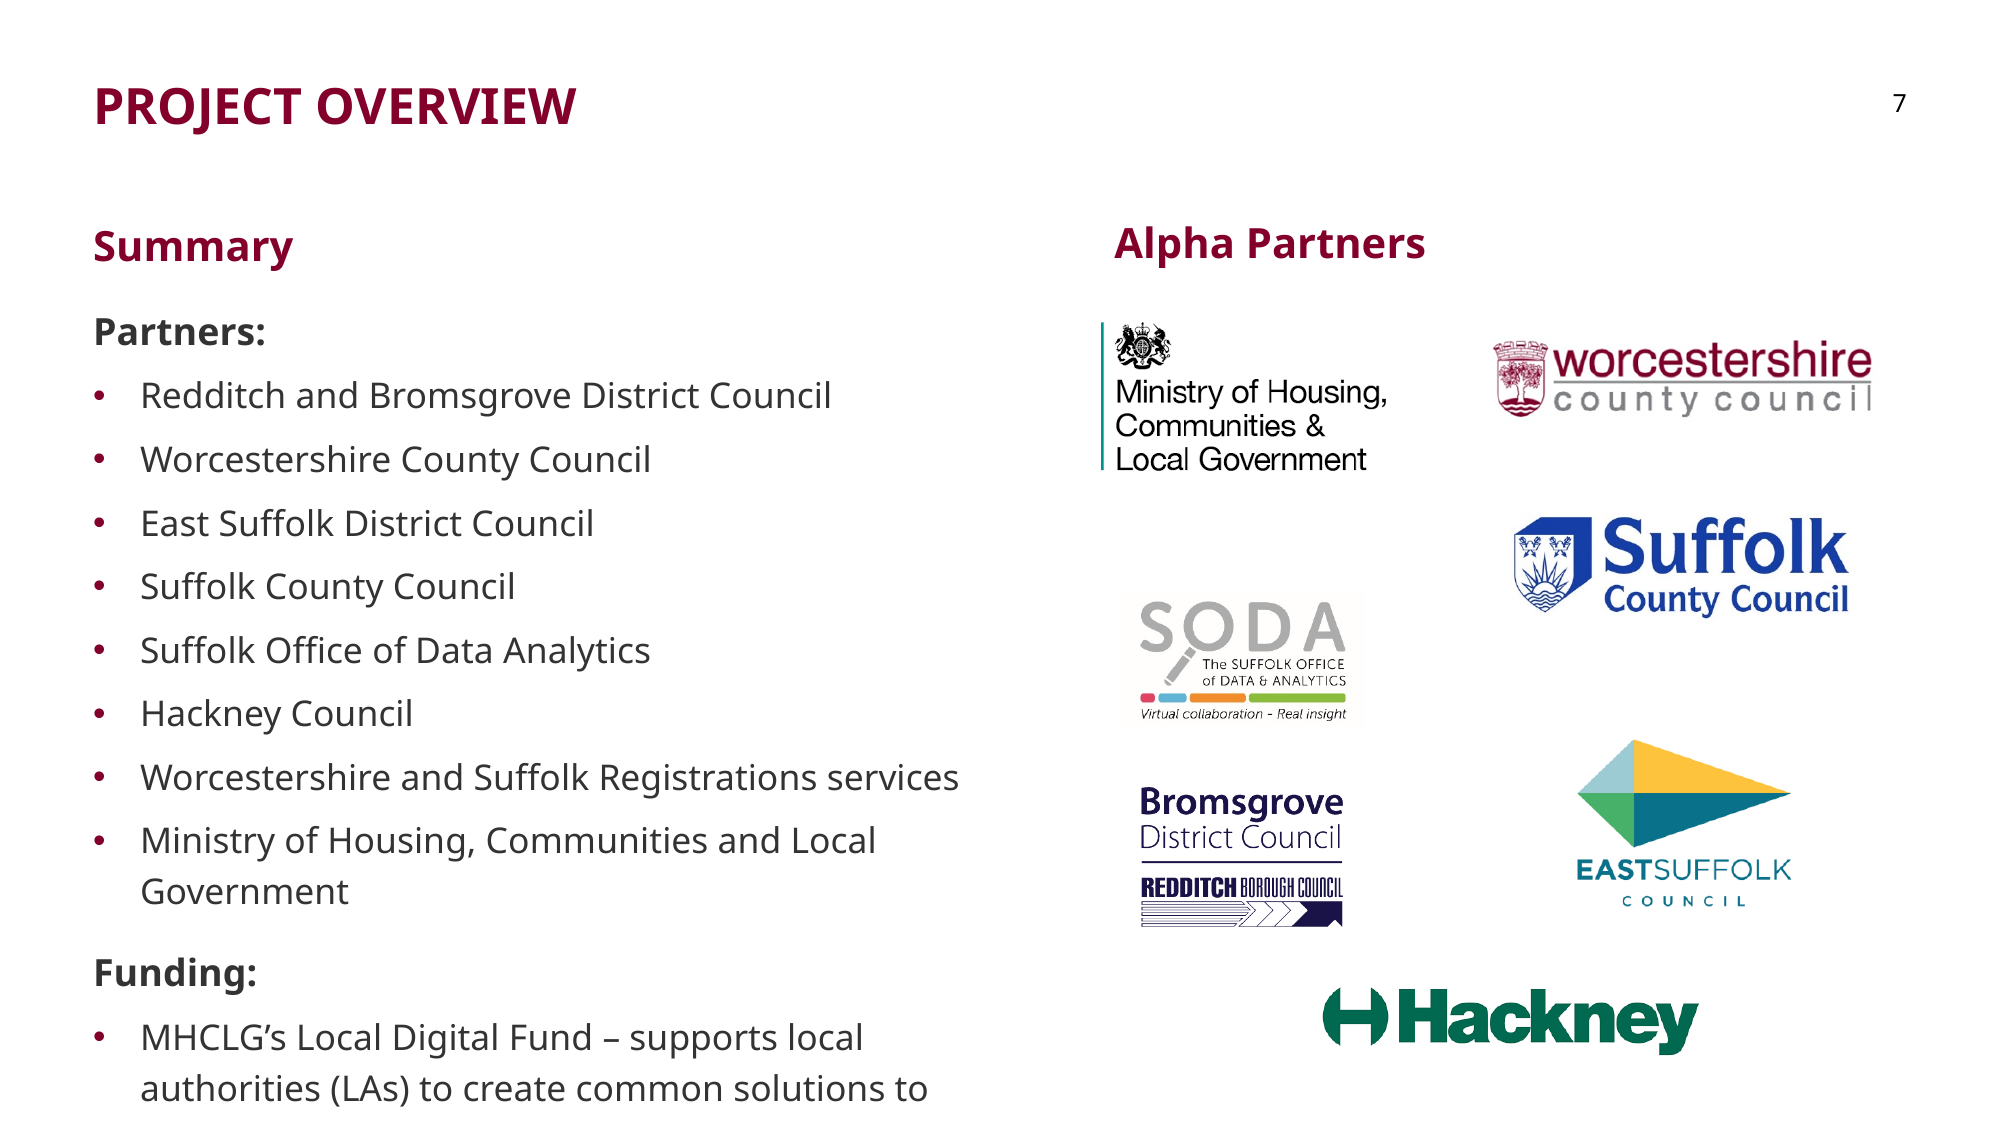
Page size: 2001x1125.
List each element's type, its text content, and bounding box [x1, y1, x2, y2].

list Summary Partners: Redditch and Bromsgrove District Council Worcestershire County Council East Suffolk District Council Suffolk County Council Suffolk Office of Data Analytics Hackney Council Worcestershire and Suffolk Registrations services Ministry of Housing, Communities and Local Government Funding: MHCLG’s Local Digital Fund – supports local authorities (LAs) to create common solutions to shared problems [93, 220, 1029, 1007]
picture [1314, 980, 1707, 1059]
picture [1563, 726, 1802, 915]
list Alpha Partners [1114, 217, 1855, 290]
picture [1101, 322, 1397, 485]
slide_number 1 [1850, 87, 1907, 148]
picture [1486, 335, 1879, 429]
picture [1141, 787, 1343, 927]
title PROJECT OVERVIEW [93, 70, 1809, 215]
picture [1119, 590, 1365, 727]
picture [1510, 513, 1855, 624]
